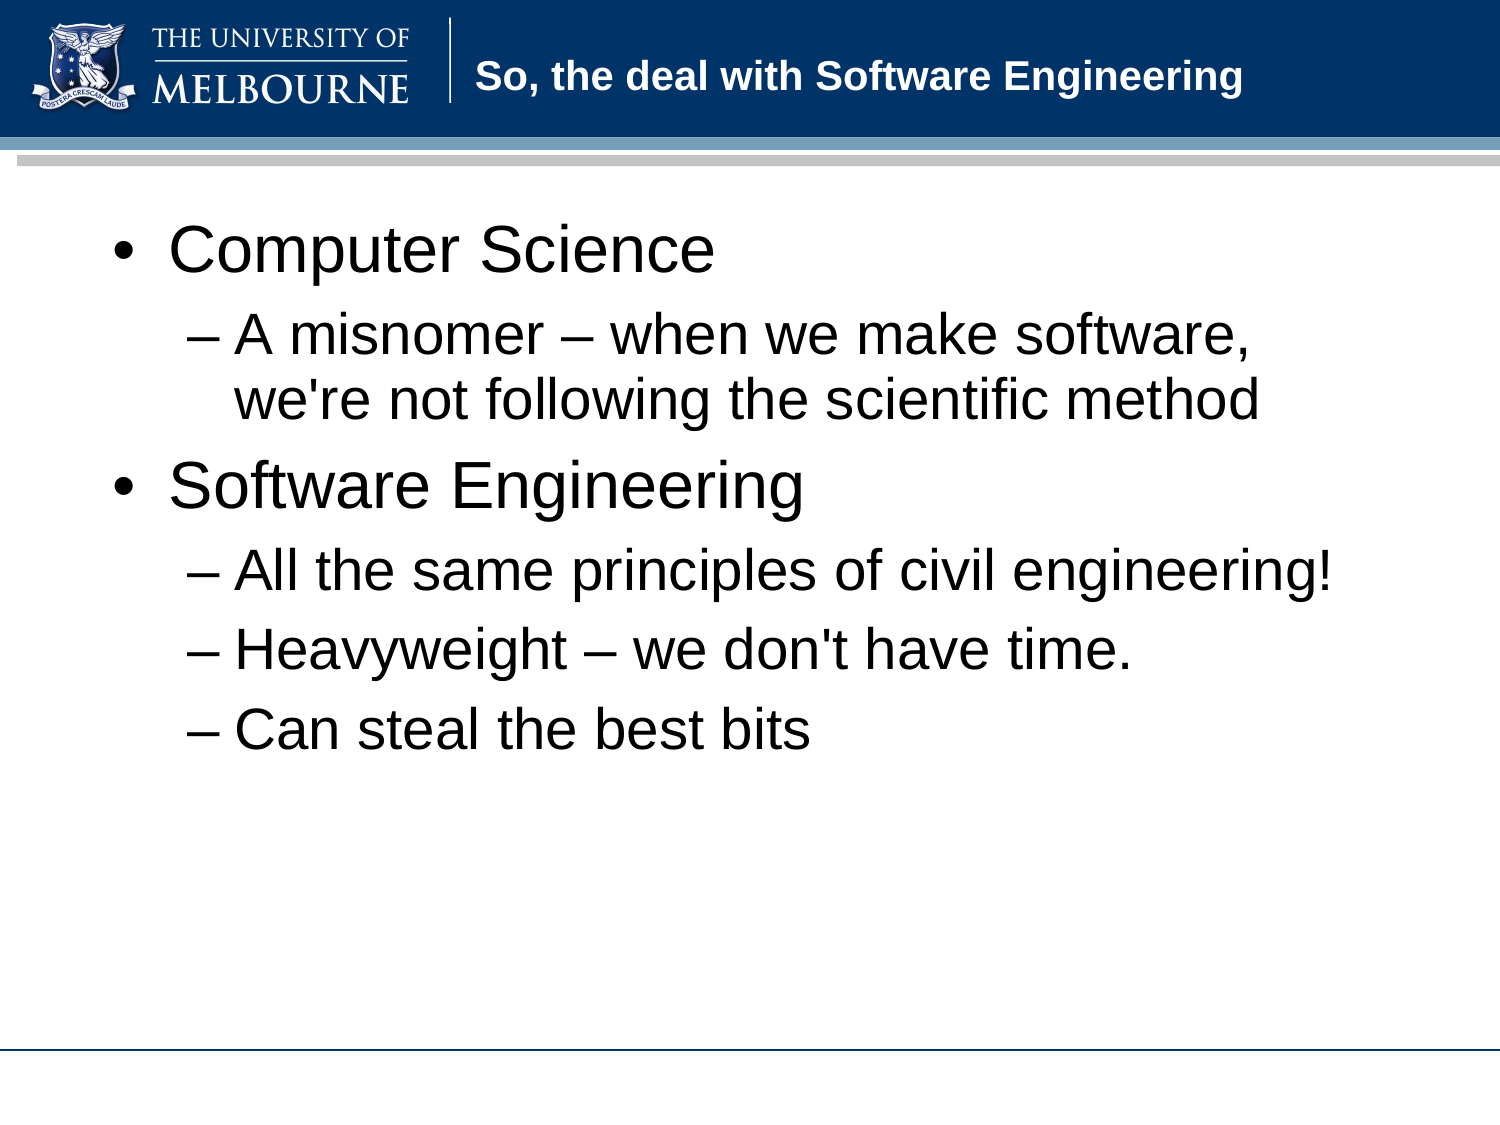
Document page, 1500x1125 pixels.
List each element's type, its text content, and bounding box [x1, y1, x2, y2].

picture [87, 150, 229, 155]
picture [24, 17, 413, 119]
list Computer Science A misnomer – when we make software, we're not following the scientific method Software Engineering All the same principles of civil engineering! Heavyweight – we don't have time. Can steal the best bits [112, 212, 1388, 1001]
title So, the deal with Software Engineering [474, 19, 1450, 133]
